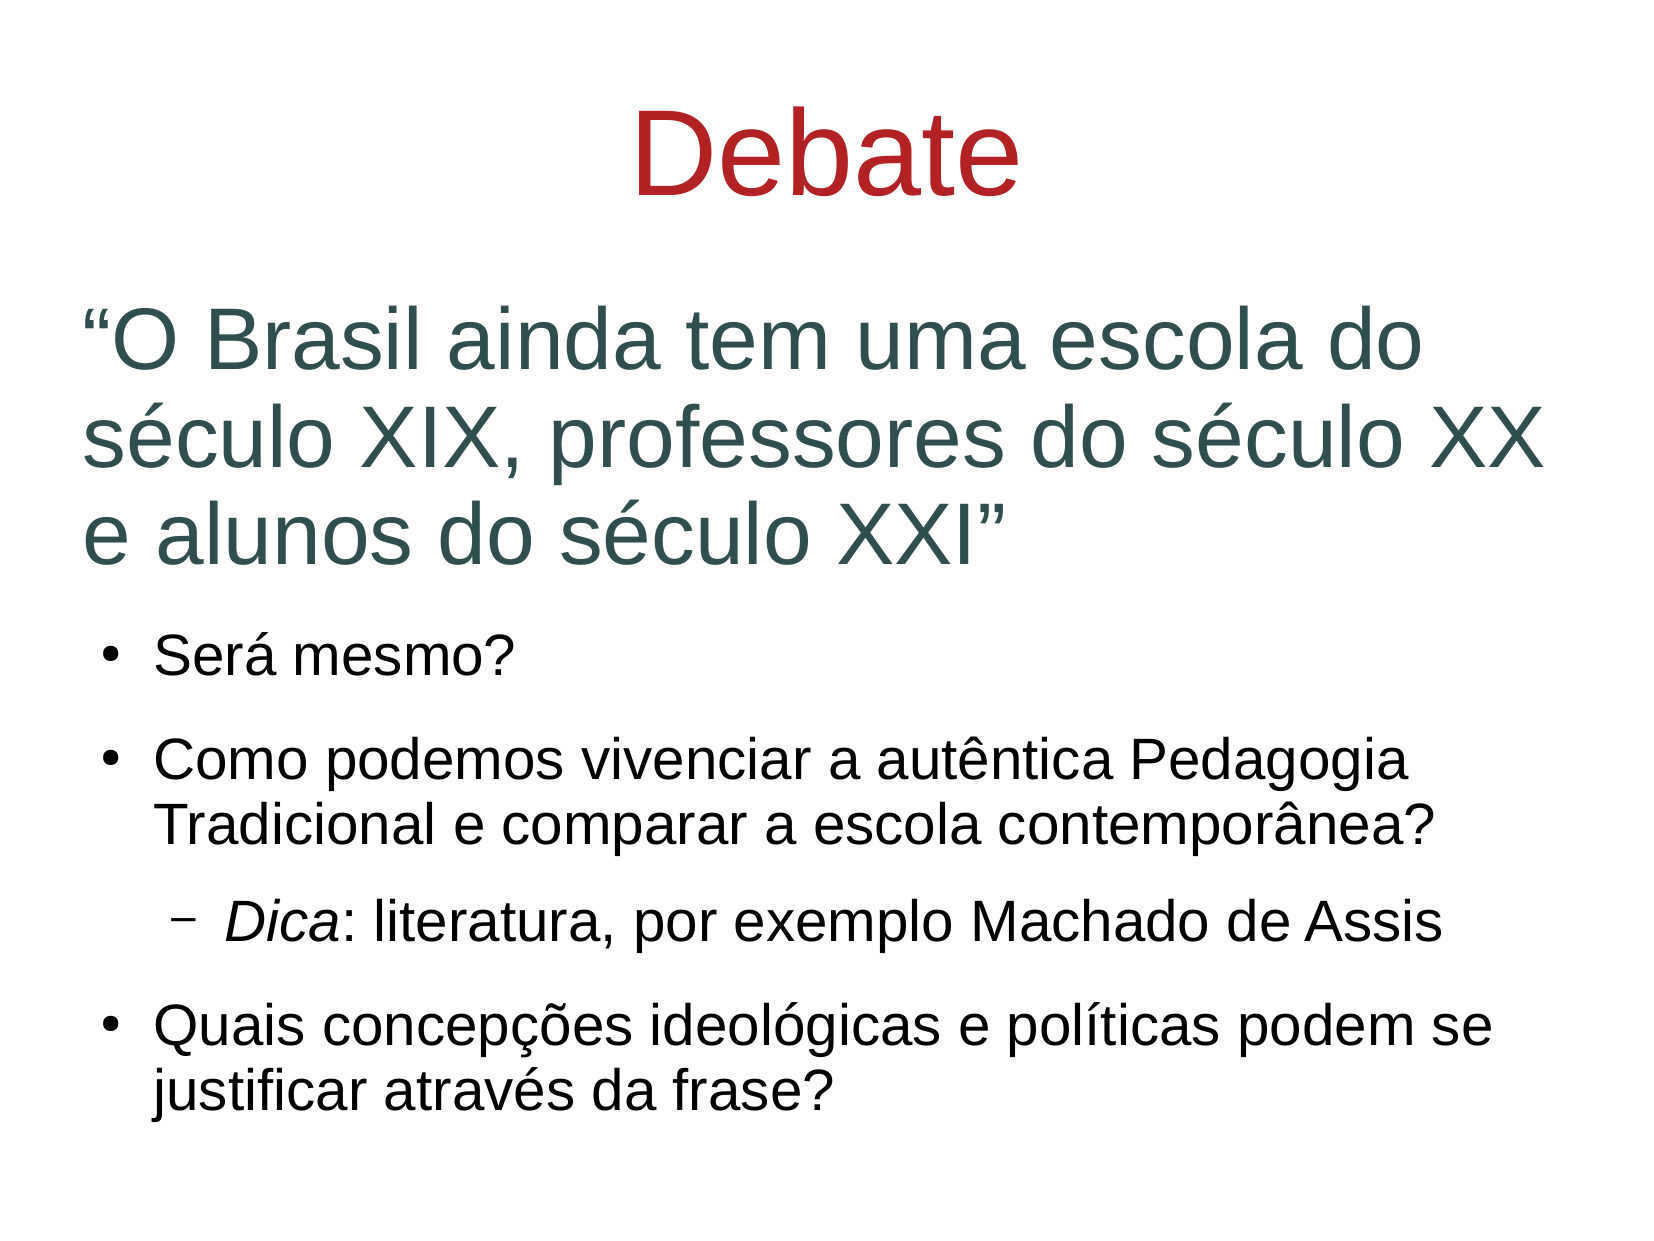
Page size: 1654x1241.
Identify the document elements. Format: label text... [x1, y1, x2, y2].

list “O Brasil ainda tem uma escola do século XIX, professores do século XX e alunos do século XXI” Será mesmo? Como podemos vivenciar a autêntica Pedagogia Tradicional e comparar a escola contemporânea? Dica: literatura, por exemplo Machado de Assis Quais concepções ideológicas e políticas podem se justificar através da frase? [82, 290, 1571, 1010]
title Debate [82, 49, 1571, 257]
